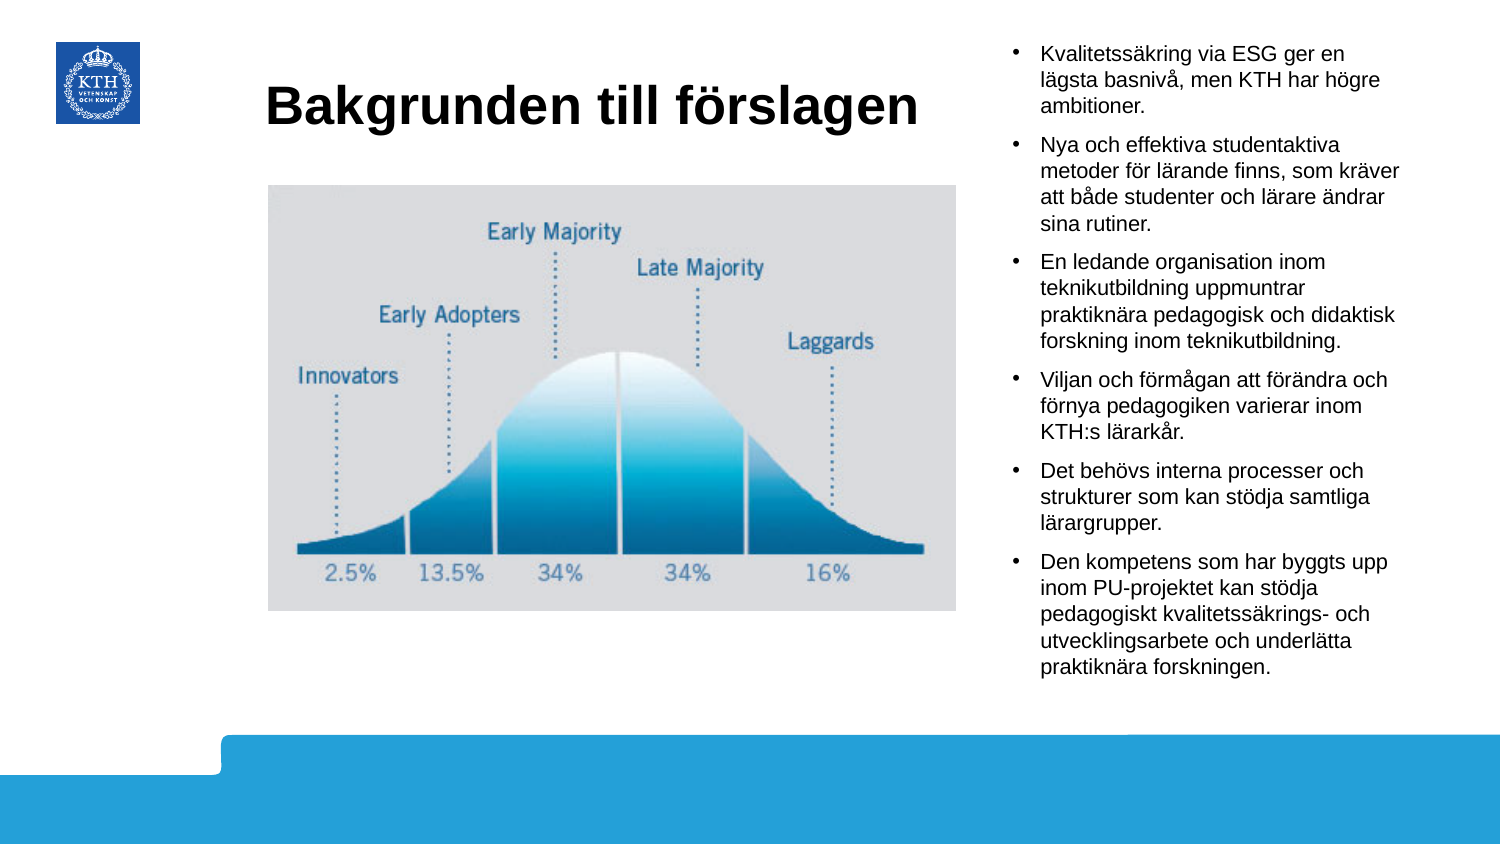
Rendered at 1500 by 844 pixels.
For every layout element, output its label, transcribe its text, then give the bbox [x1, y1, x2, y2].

text_box Kvalitetssäkring via ESG ger en lägsta basnivå, men KTH har högre ambitioner. Nya och effektiva studentaktiva metoder för lärande finns, som kräver att både studenter och lärare ändrar sina rutiner. En ledande organisation inom teknikutbildning uppmuntrar praktiknära pedagogisk och didaktisk forskning inom teknikutbildning. Viljan och förmågan att förändra och förnya pedagogiken varierar inom KTH:s lärarkår. Det behövs interna processer och strukturer som kan stödja samtliga lärargrupper. Den kompetens som har byggts upp inom PU-projektet kan stödja pedagogiskt kvalitetssäkrings- och utvecklingsarbete och underlätta praktiknära forskningen. [997, 31, 1415, 687]
picture [268, 185, 956, 611]
title Bakgrunden till förslagen [265, 53, 997, 136]
